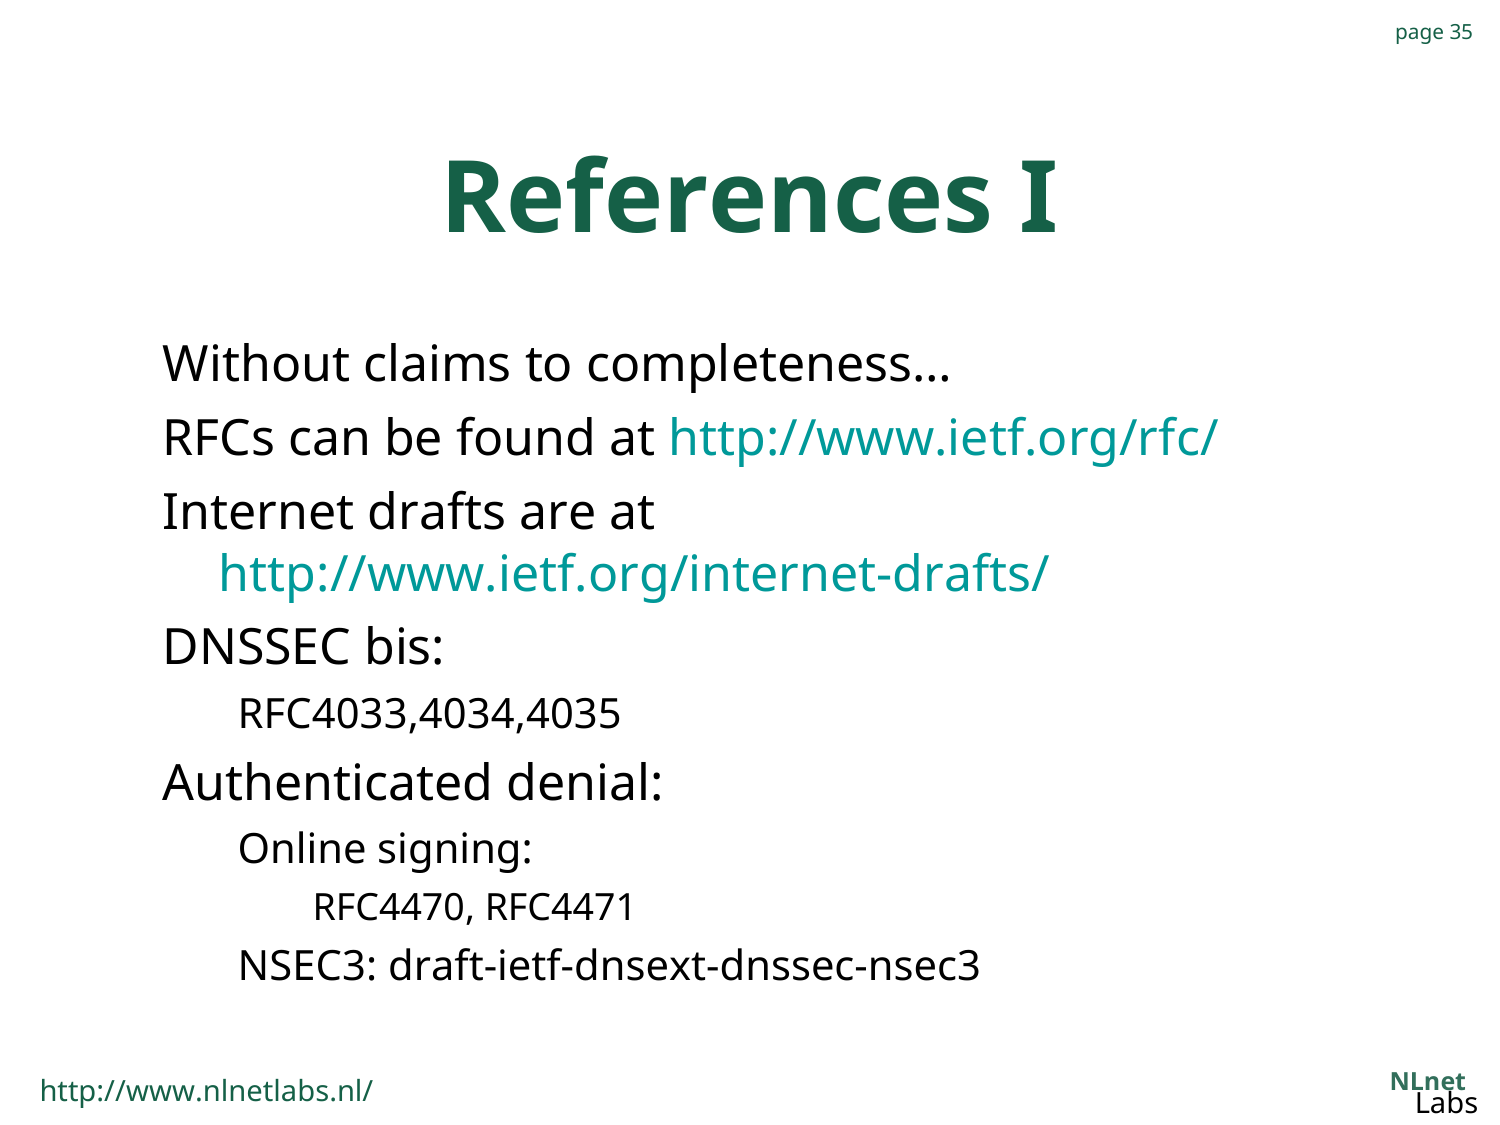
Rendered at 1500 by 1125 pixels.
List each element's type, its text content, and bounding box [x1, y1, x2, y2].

list Without claims to completeness… RFCs can be found at http://www.ietf.org/rfc/ Internet drafts are at http://www.ietf.org/internet-drafts/ DNSSEC bis: RFC4033,4034,4035 Authenticated denial: Online signing: RFC4470, RFC4471 NSEC3: draft-ietf-dnsext-dnssec-nsec3 [147, 324, 1353, 995]
title References I [112, 99, 1388, 288]
